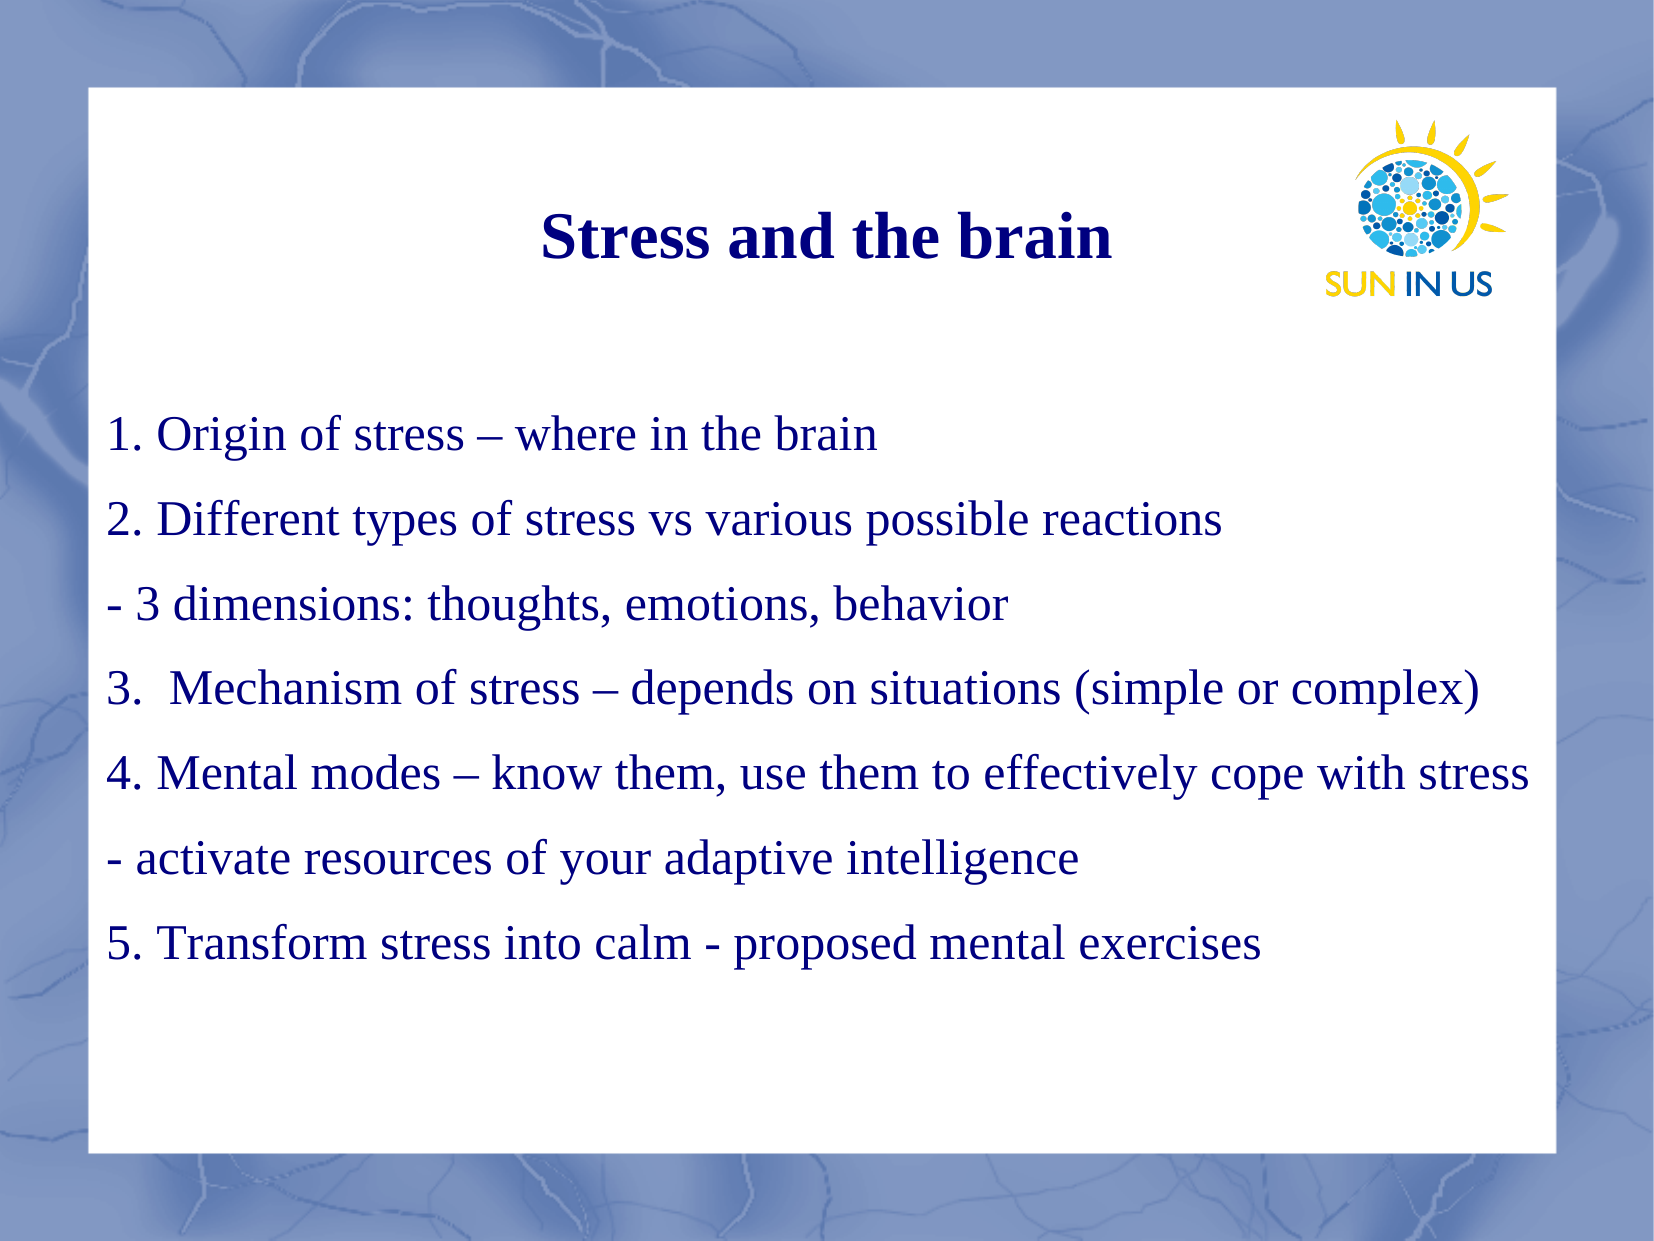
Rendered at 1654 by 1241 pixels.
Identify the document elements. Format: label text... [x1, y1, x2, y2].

picture [0, 0, 1654, 1241]
list Stress and the brain 1. Origin of stress – where in the brain 2. Different types of stress vs various possible reactions - 3 dimensions: thoughts, emotions, behavior 3. Mechanism of stress – depends on situations (simple or complex) 4. Mental modes – know them, use them to effectively cope with stress - activate resources of your adaptive intelligence 5. Transform stress into calm - proposed mental exercises [106, 94, 1548, 1134]
